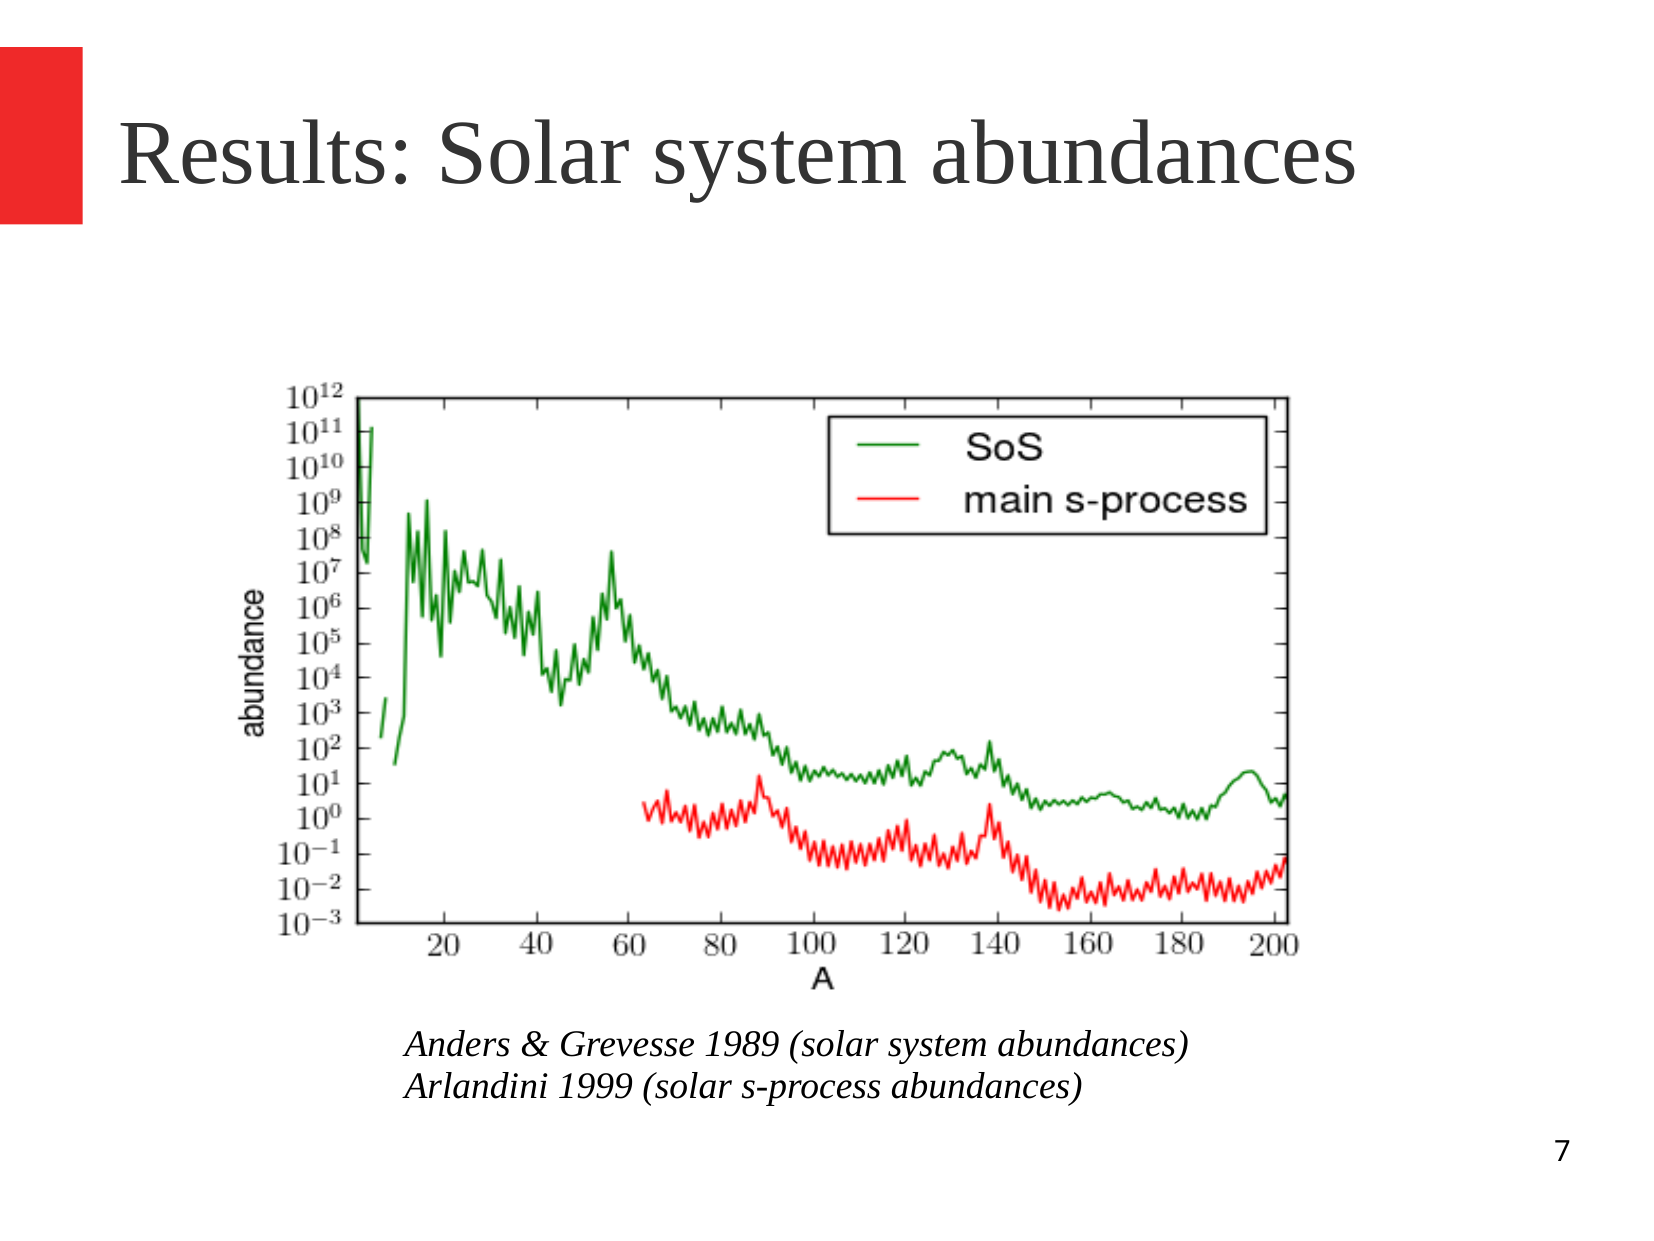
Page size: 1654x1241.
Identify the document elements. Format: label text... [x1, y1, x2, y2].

picture [188, 366, 1323, 1040]
text_box Anders & Grevesse 1989 (solar system abundances) Arlandini 1999 (solar s-process abundances) [389, 1015, 1359, 1115]
title Results: Solar system abundances [118, 49, 1571, 257]
